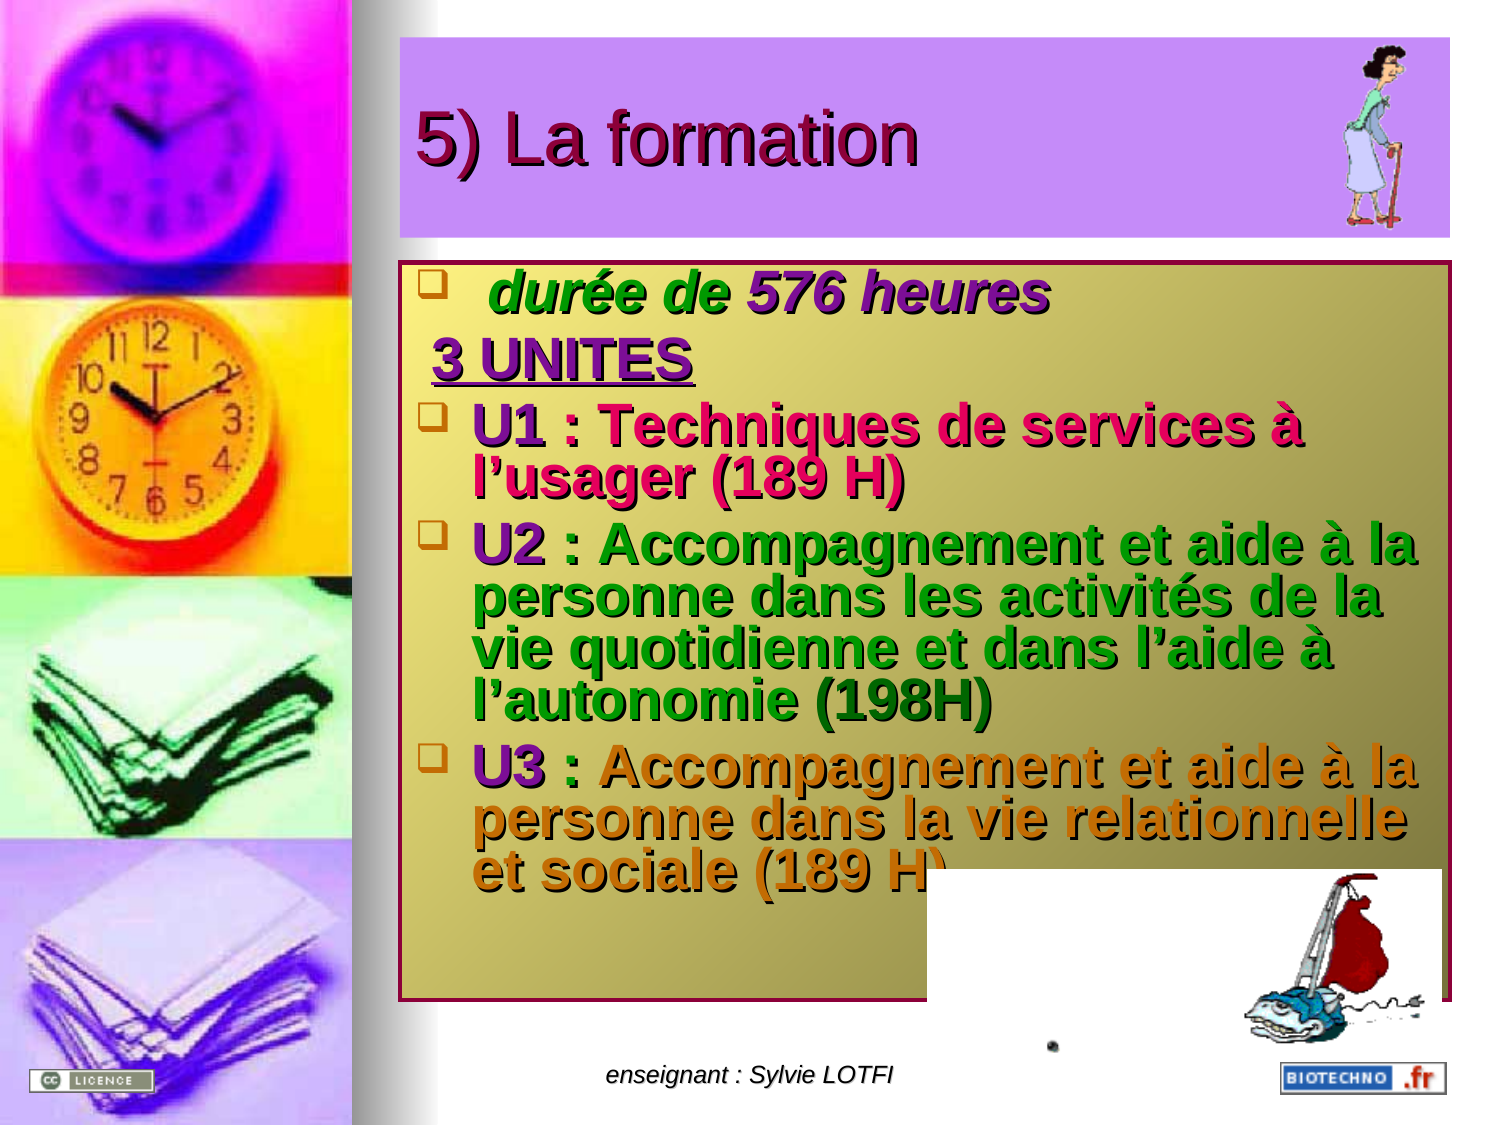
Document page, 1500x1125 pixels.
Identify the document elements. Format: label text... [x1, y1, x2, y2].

list durée de 576 heures 3 UNITES U1 : Techniques de services à l’usager (189 H) U2 : Accompagnement et aide à la personne dans les activités de la vie quotidienne et dans l’aide à l’autonomie (198H) U3 : Accompagnement et aide à la personne dans la vie relationnelle et sociale (189 H) [399, 262, 1450, 1001]
title 5) La formation [399, 37, 1450, 238]
picture [1340, 42, 1408, 232]
picture [0, 0, 352, 1125]
picture [927, 869, 1442, 1056]
picture [1280, 1062, 1447, 1095]
